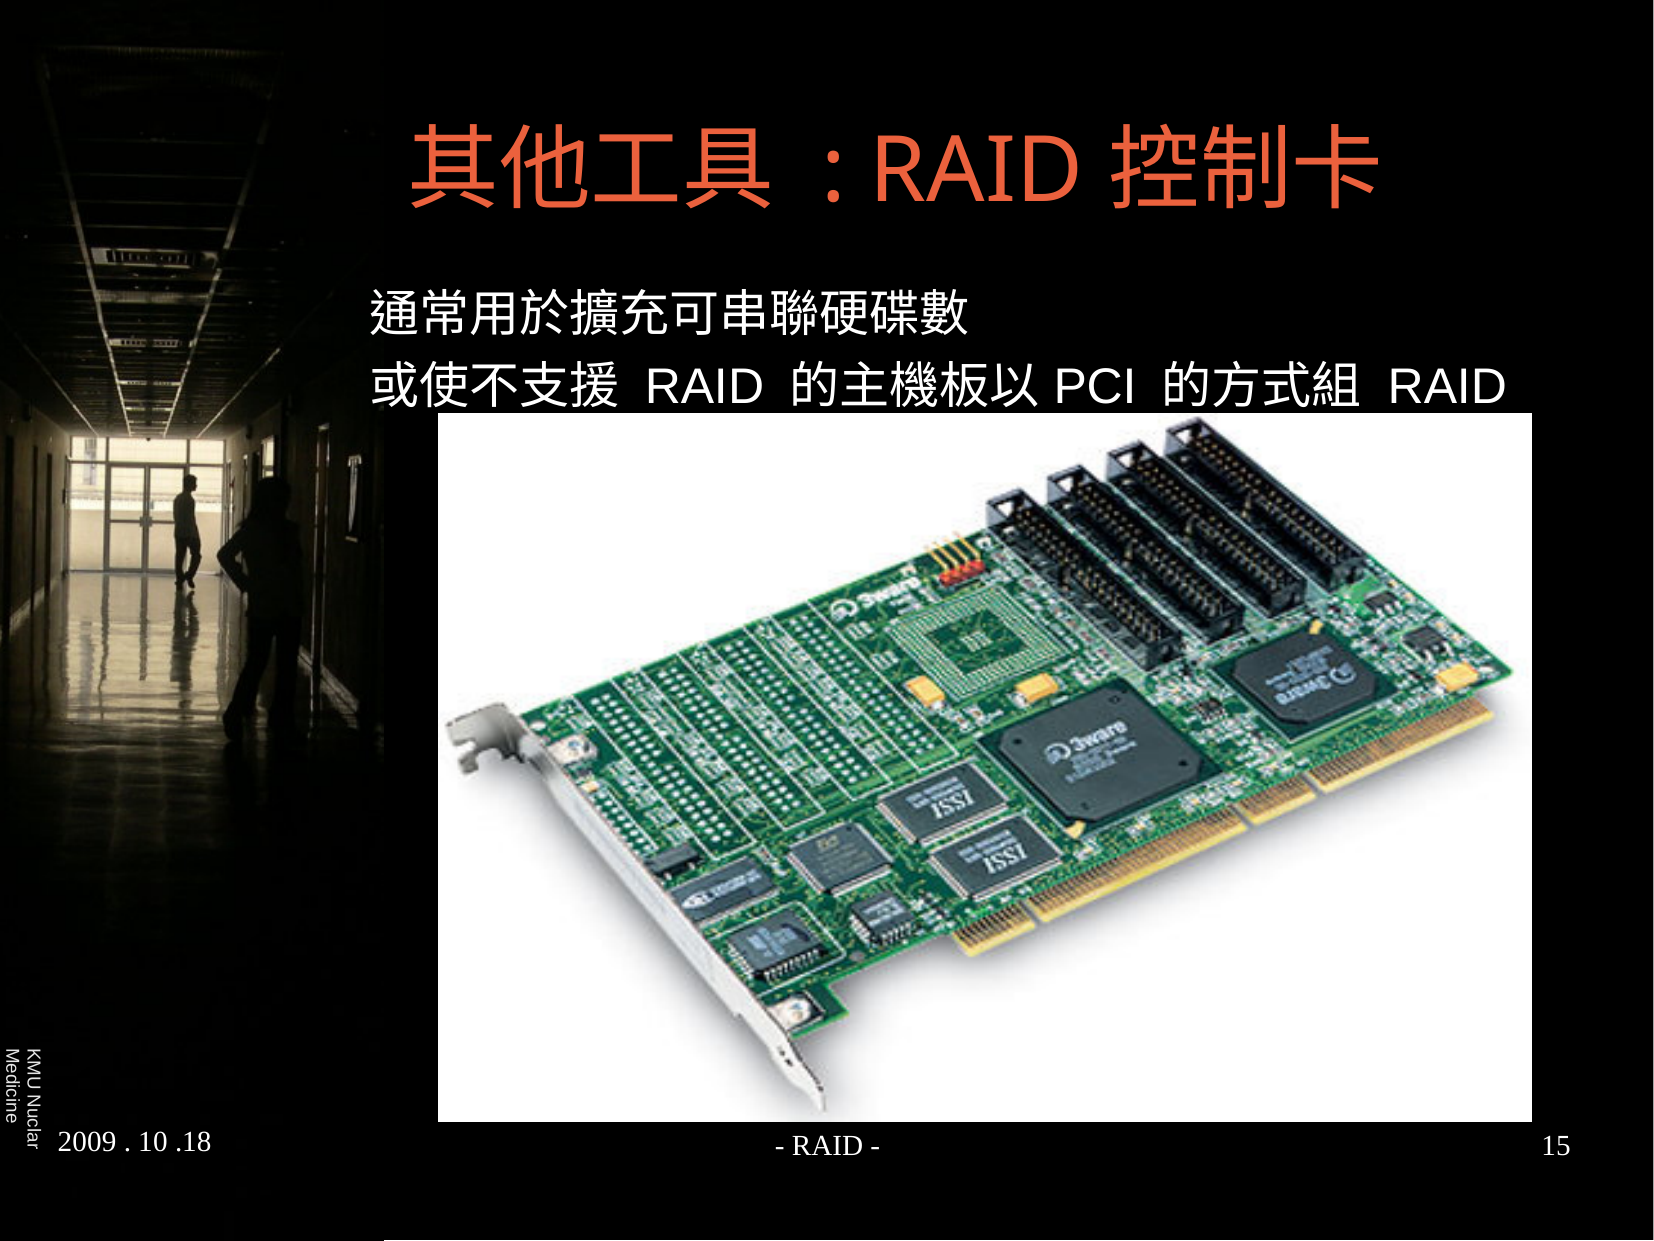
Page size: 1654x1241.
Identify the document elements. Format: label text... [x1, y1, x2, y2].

picture [438, 413, 1532, 1123]
title 其他工具 : RAID控制卡 [407, 66, 1595, 259]
picture [0, 0, 384, 1241]
text_box 通常用於擴充可串聯硬碟數 或使不支援 RAID 的主機板以PCI 的方式組 RAID [354, 265, 1565, 473]
